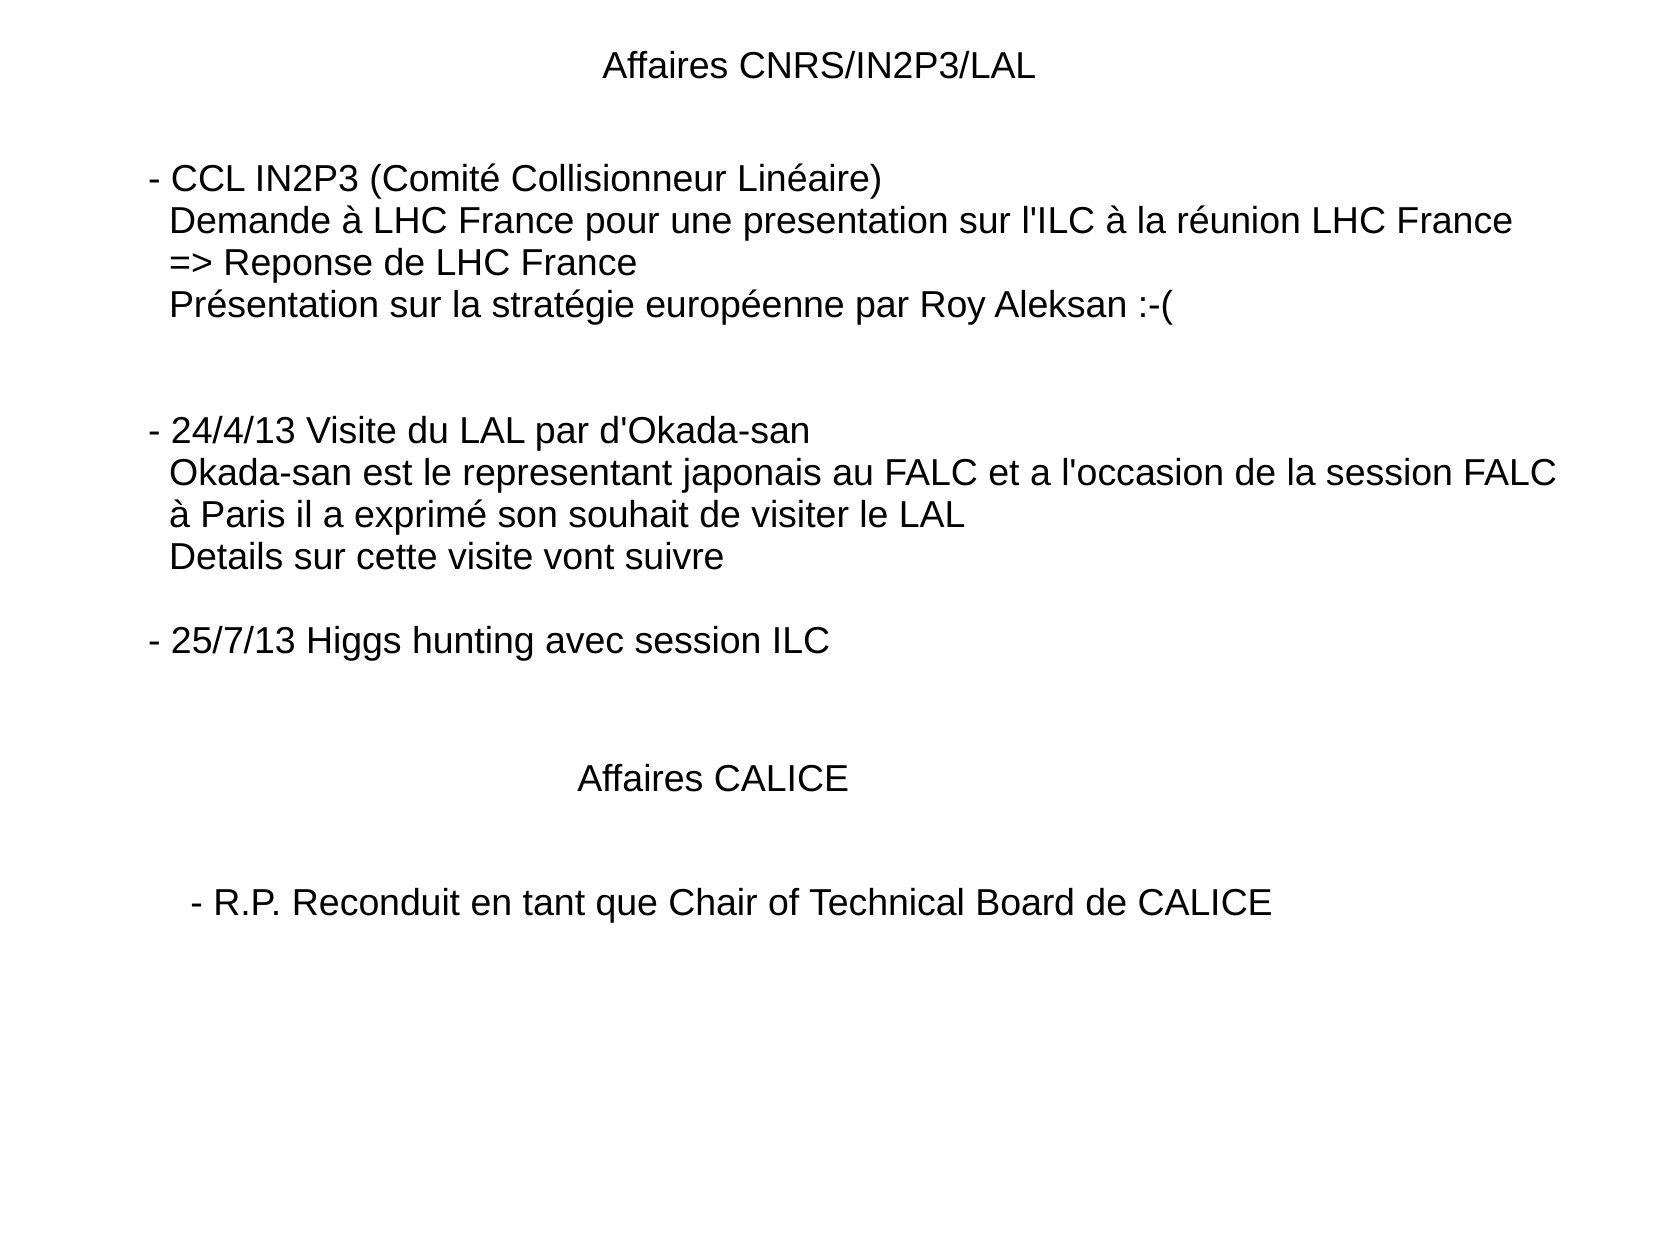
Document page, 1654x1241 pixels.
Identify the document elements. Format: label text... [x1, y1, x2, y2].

text_box Affaires CALICE [562, 750, 865, 807]
text_box - R.P. Reconduit en tant que Chair of Technical Board de CALICE [175, 874, 1291, 932]
text_box - CCL IN2P3 (Comité Collisionneur Linéaire) Demande à LHC France pour une presentation sur l'ILC à la réunion LHC France => Reponse de LHC France Présentation sur la stratégie européenne par Roy Aleksan :-( - 24/4/13 Visite du LAL par d'Okada-san Okada-san est le representant japonais au FALC et a l'occasion de la session FALC à Paris il a exprimé son souhait de visiter le LAL Details sur cette visite vont suivre - 25/7/13 Higgs hunting avec session ILC [133, 150, 1576, 711]
text_box Affaires CNRS/IN2P3/LAL [587, 37, 1053, 95]
